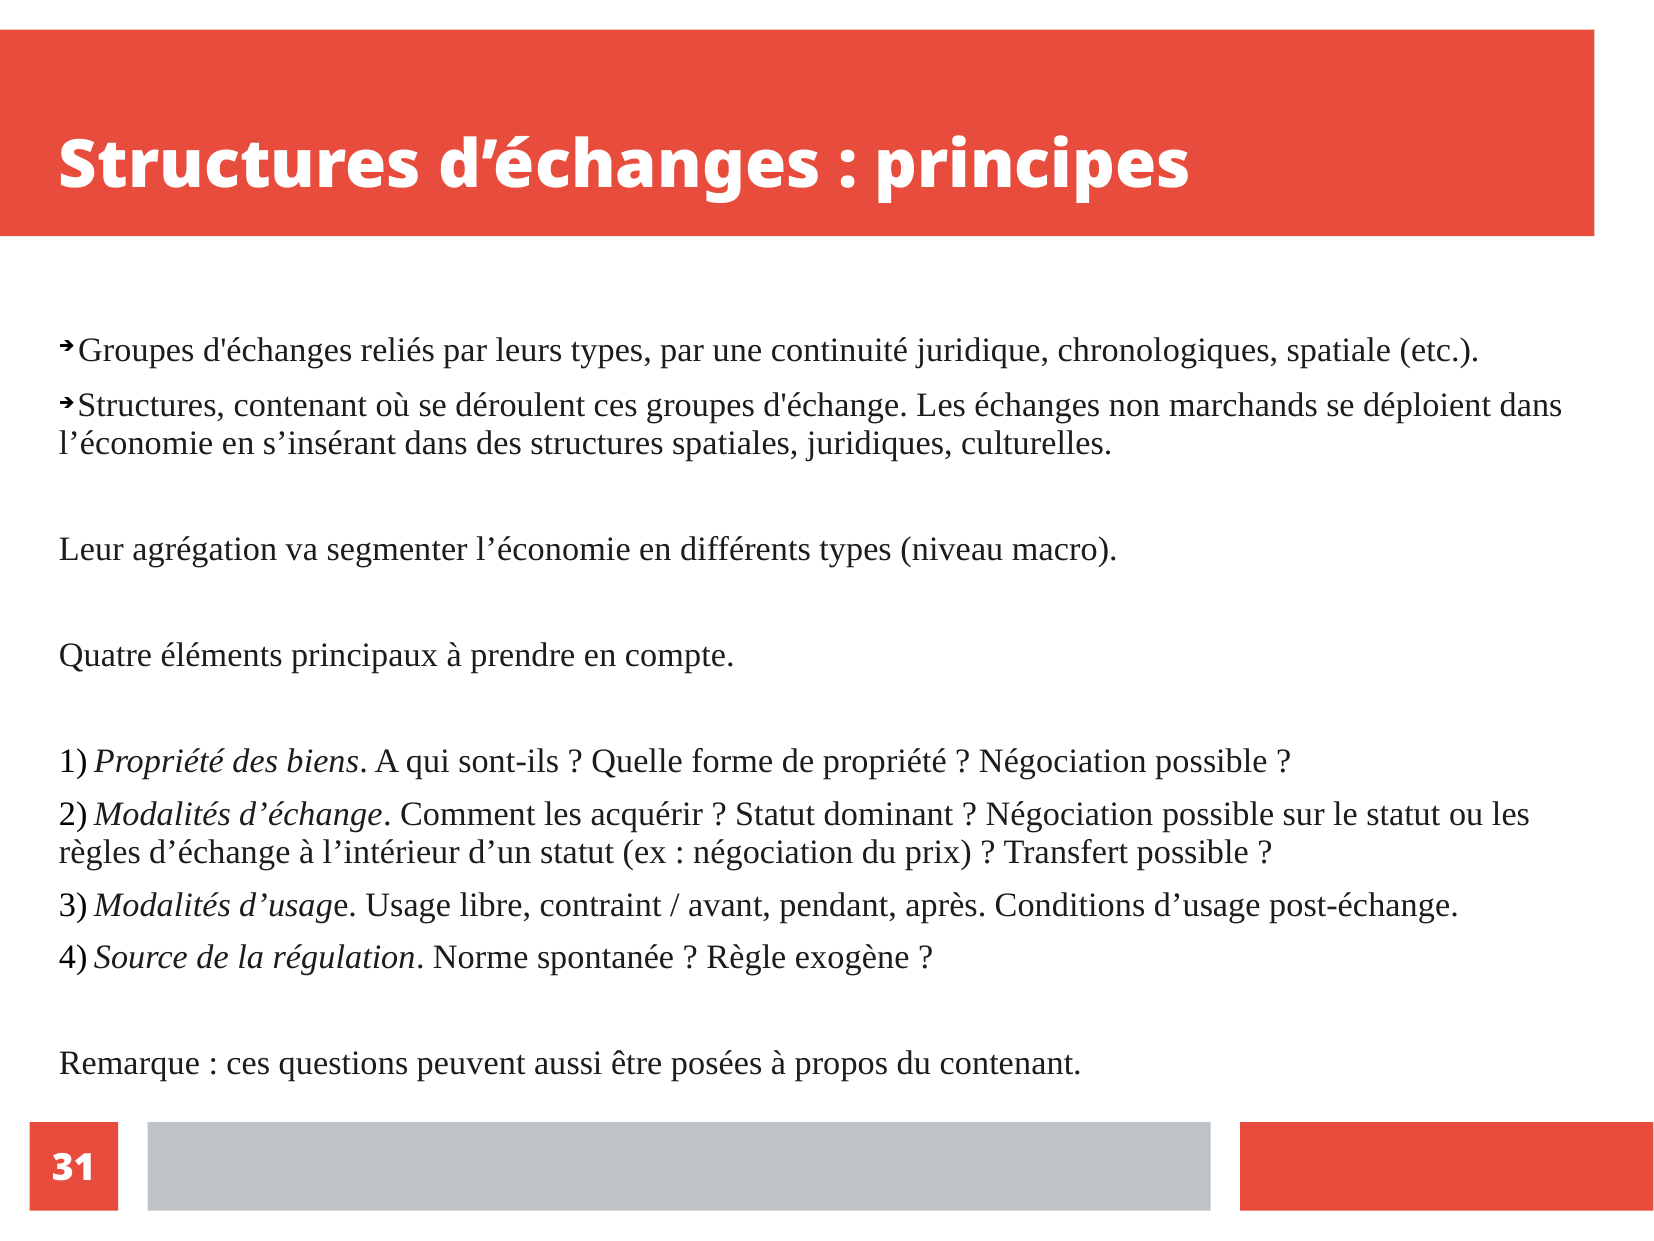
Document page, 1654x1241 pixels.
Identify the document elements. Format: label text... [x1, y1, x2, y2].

title Structures d’échanges : principes [59, 59, 1595, 207]
list Groupes d'échanges reliés par leurs types, par une continuité juridique, chronologiques, spatiale (etc.). Structures, contenant où se déroulent ces groupes d'échange. Les échanges non marchands se déploient dans l’économie en s’insérant dans des structures spatiales, juridiques, culturelles. Leur agrégation va segmenter l’économie en différents types (niveau macro). Quatre éléments principaux à prendre en compte. Propriété des biens. A qui sont-ils ? Quelle forme de propriété ? Négociation possible ? Modalités d’échange. Comment les acquérir ? Statut dominant ? Négociation possible sur le statut ou les règles d’échange à l’intérieur d’un statut (ex : négociation du prix) ? Transfert possible ? Modalités d’usage. Usage libre, contraint / avant, pendant, après. Conditions d’usage post-échange. Source de la régulation. Norme spontanée ? Règle exogène ? Remarque : ces questions peuvent aussi être posées à propos du contenant. [59, 324, 1565, 1093]
